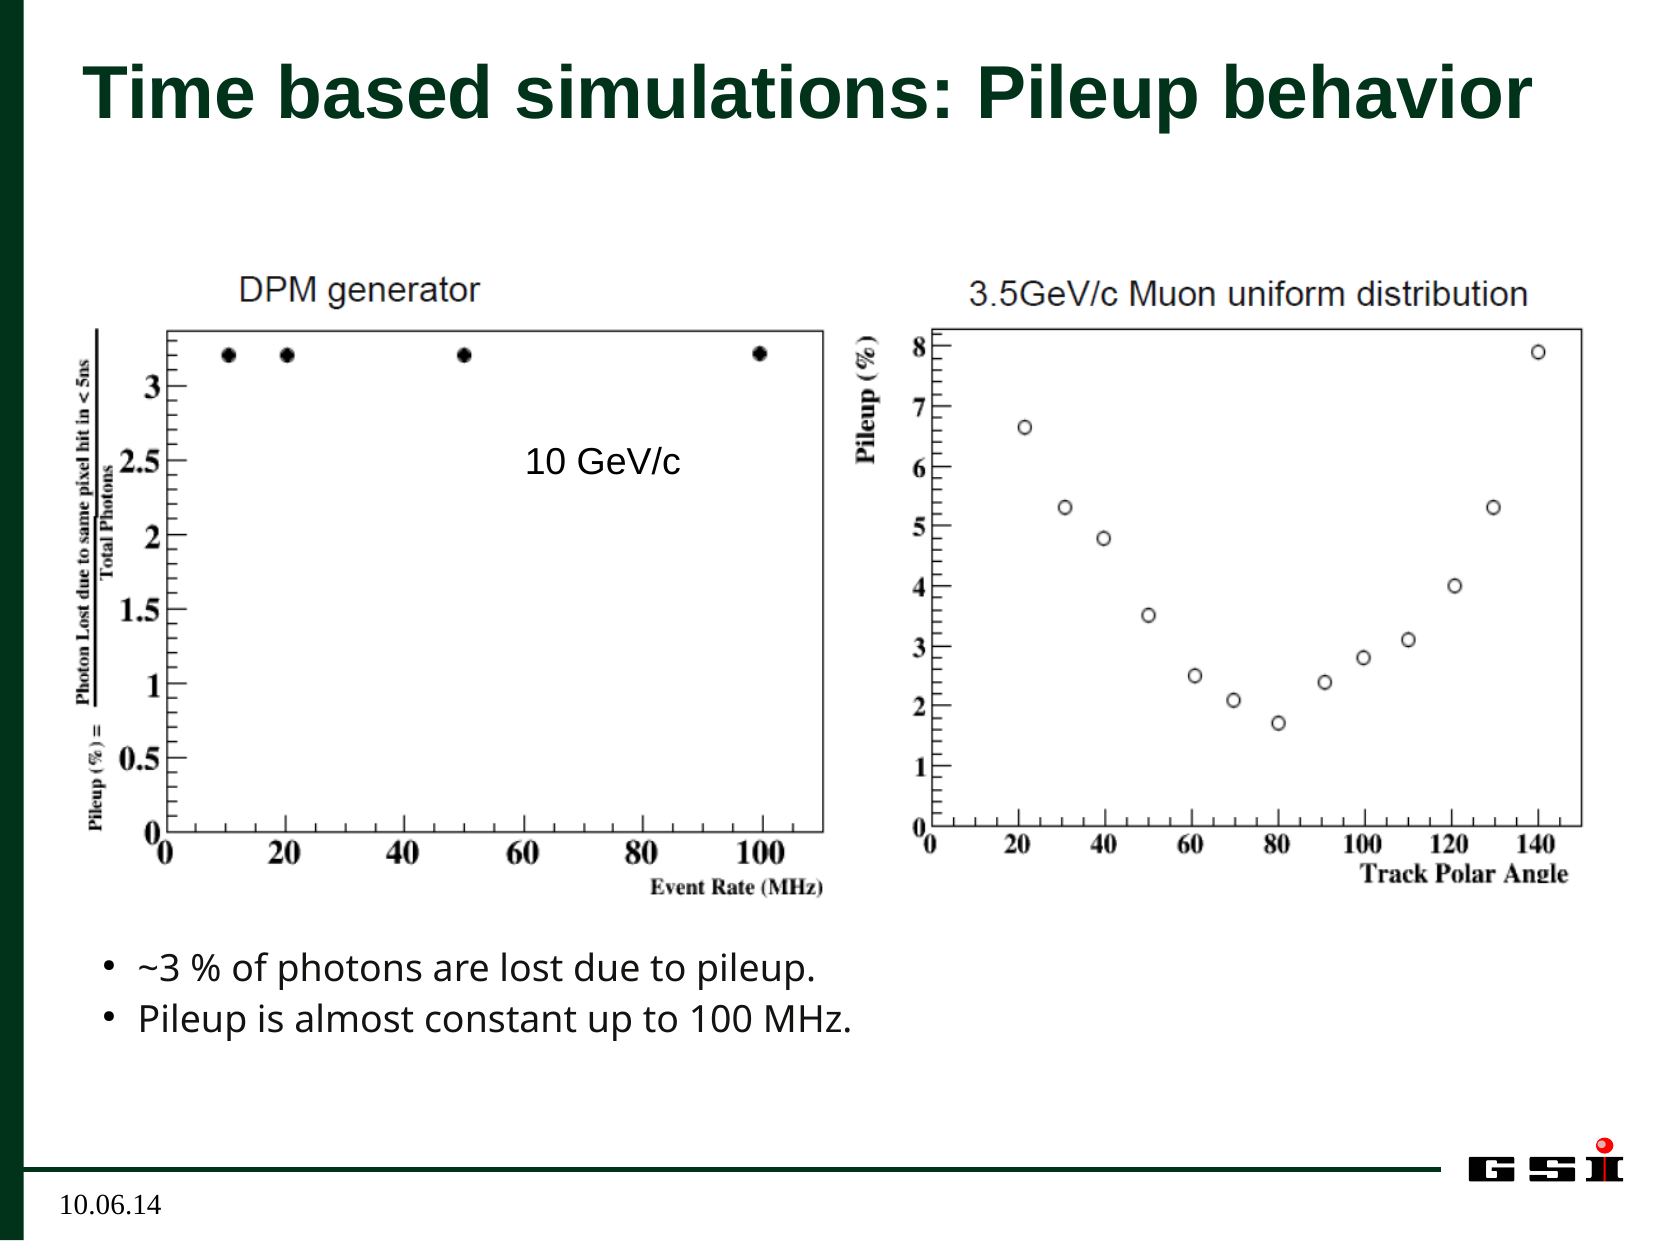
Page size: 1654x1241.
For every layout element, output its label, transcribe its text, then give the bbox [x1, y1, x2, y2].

text_box 10 GeV/c [510, 433, 798, 509]
picture [57, 268, 1605, 911]
title Time based simulations: Pileup behavior [82, 23, 1621, 162]
text_box ~3 % of photons are lost due to pileup. Pileup is almost constant up to 100 MHz. [87, 933, 1596, 1075]
picture [1464, 1132, 1626, 1193]
